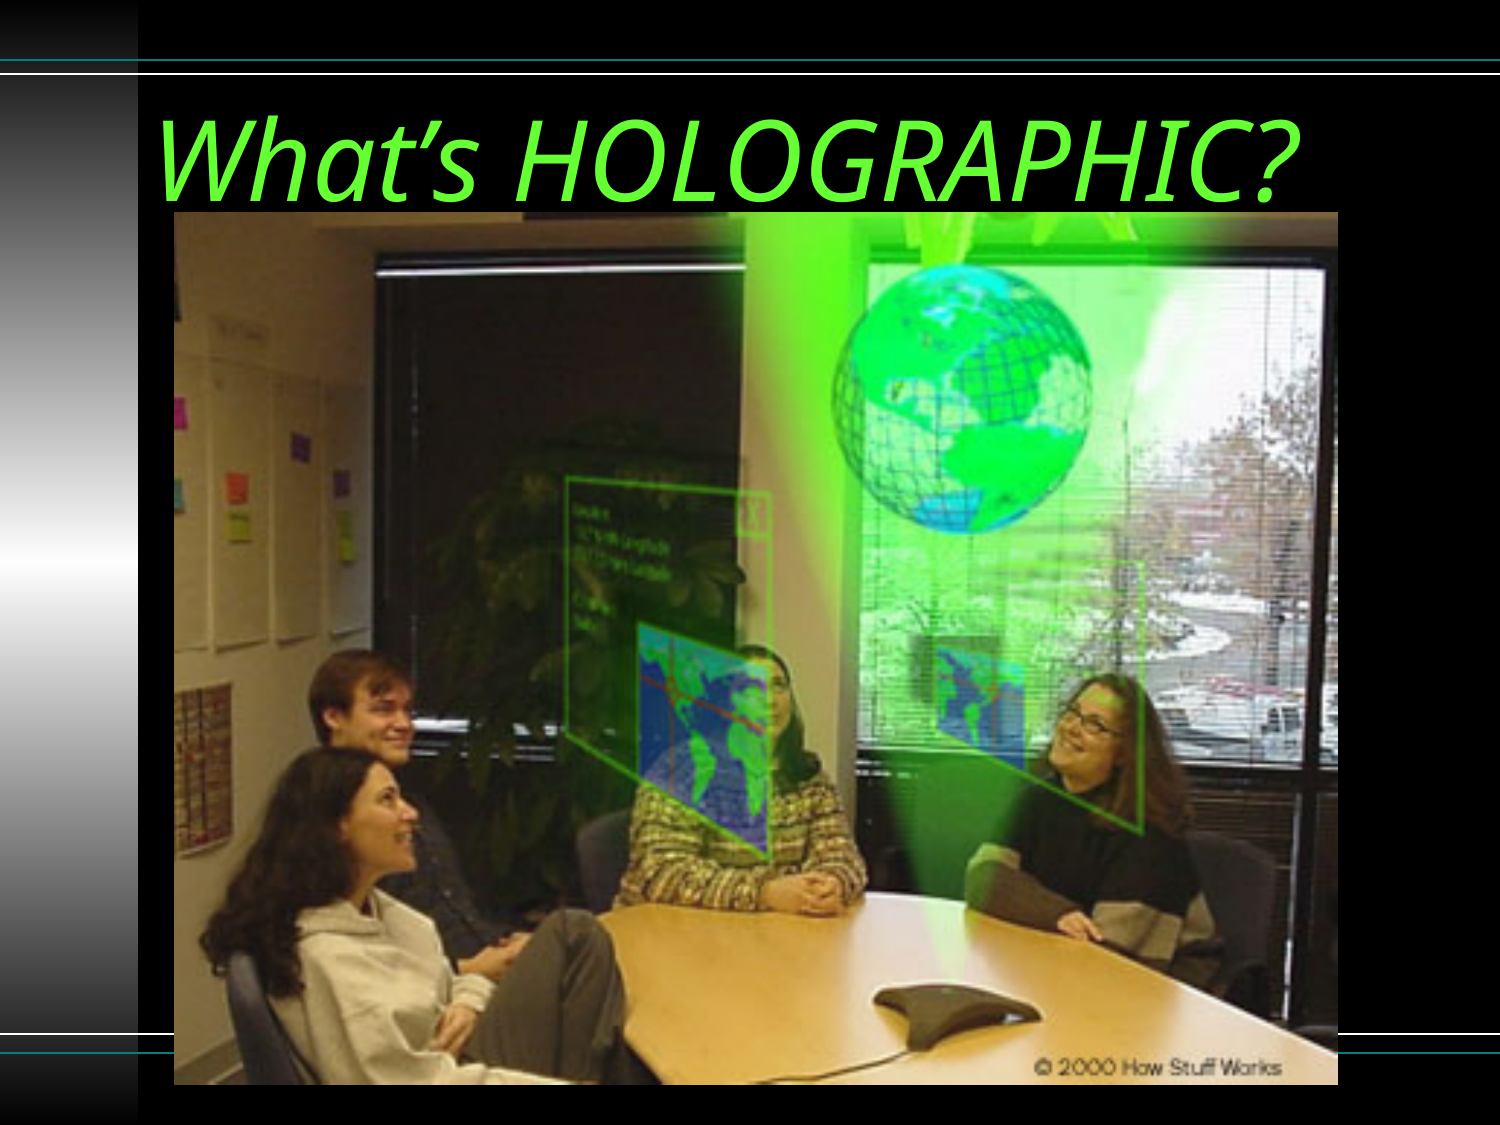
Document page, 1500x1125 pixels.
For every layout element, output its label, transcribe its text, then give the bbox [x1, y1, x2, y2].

picture [174, 212, 1338, 1085]
title What’s HOLOGRAPHIC? [0, 62, 1450, 250]
